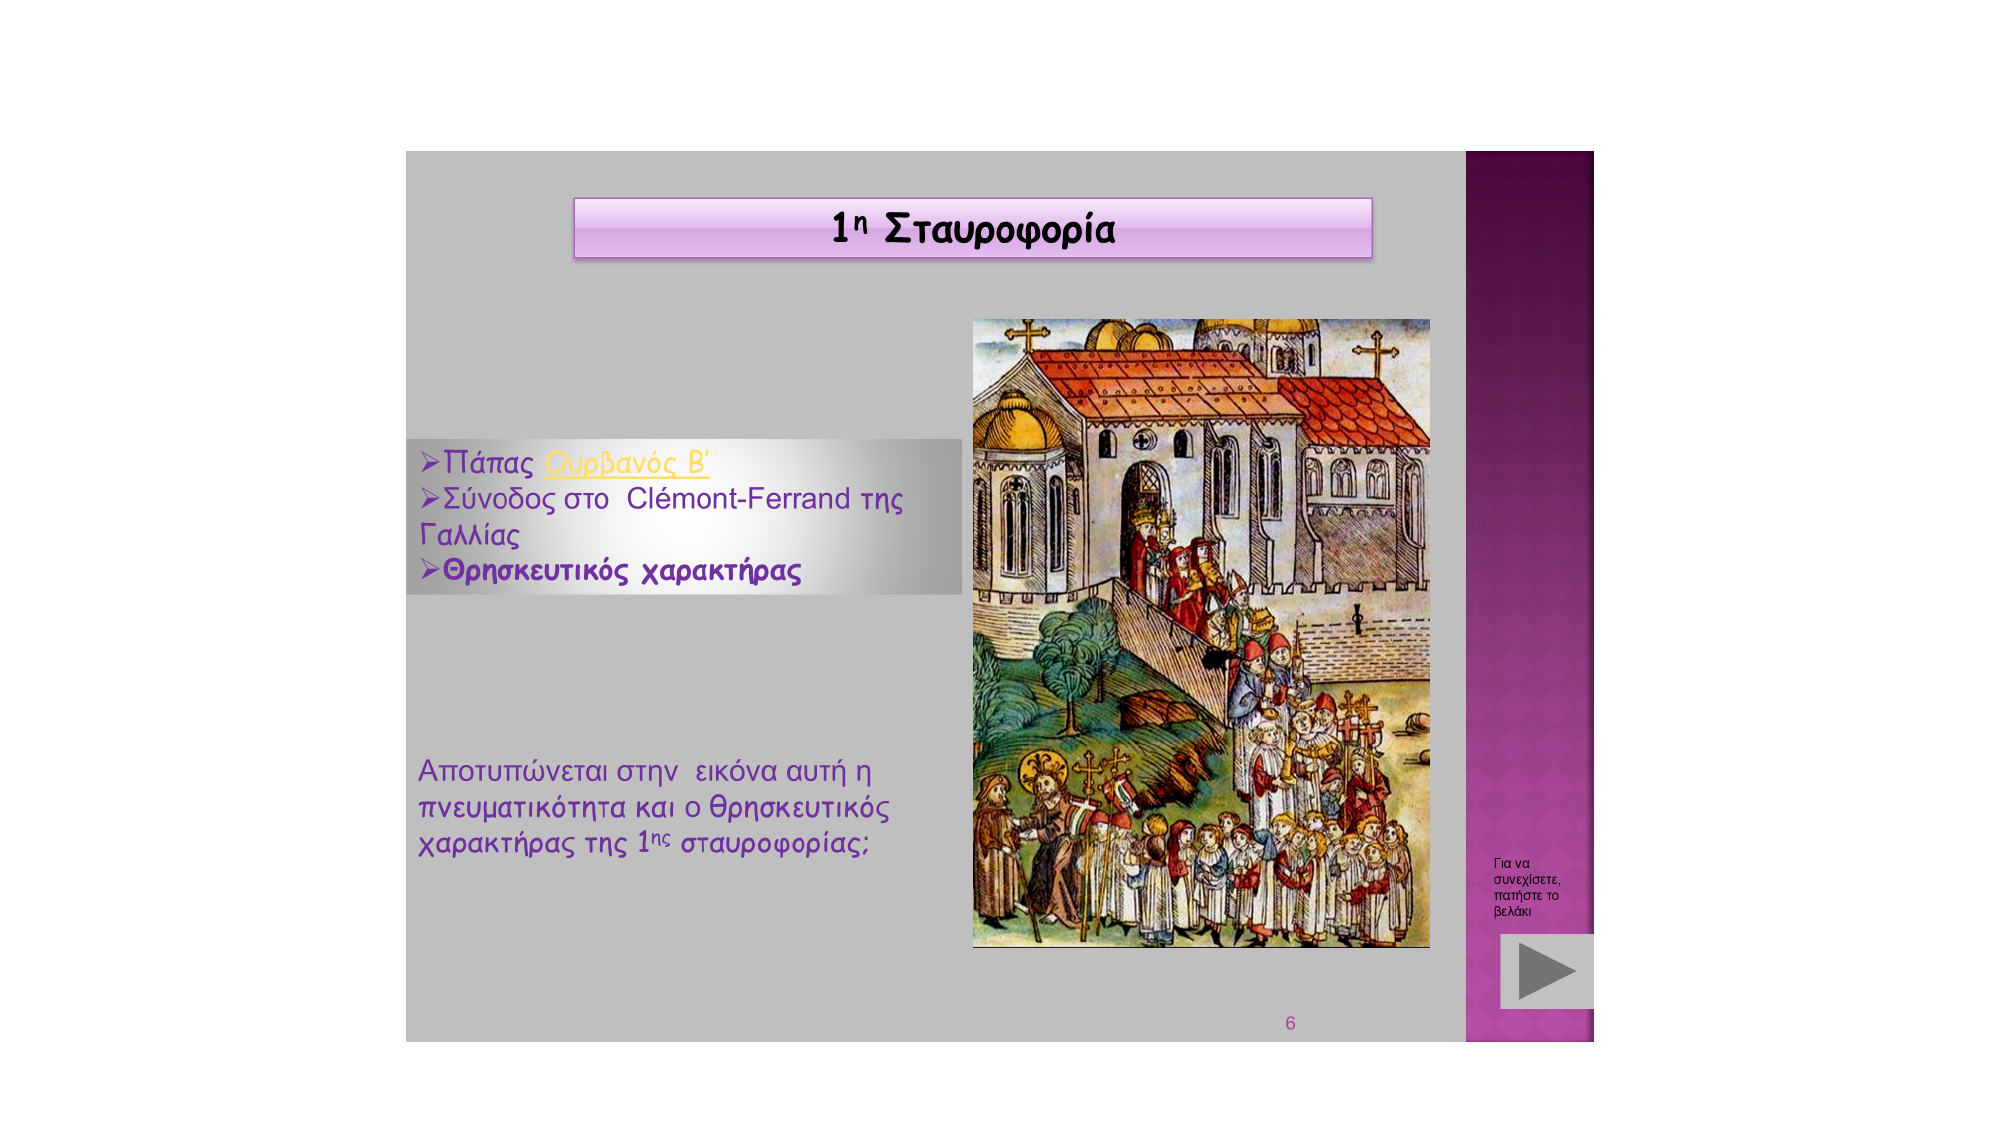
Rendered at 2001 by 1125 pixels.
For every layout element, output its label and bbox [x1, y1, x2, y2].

picture [406, 151, 1594, 1042]
